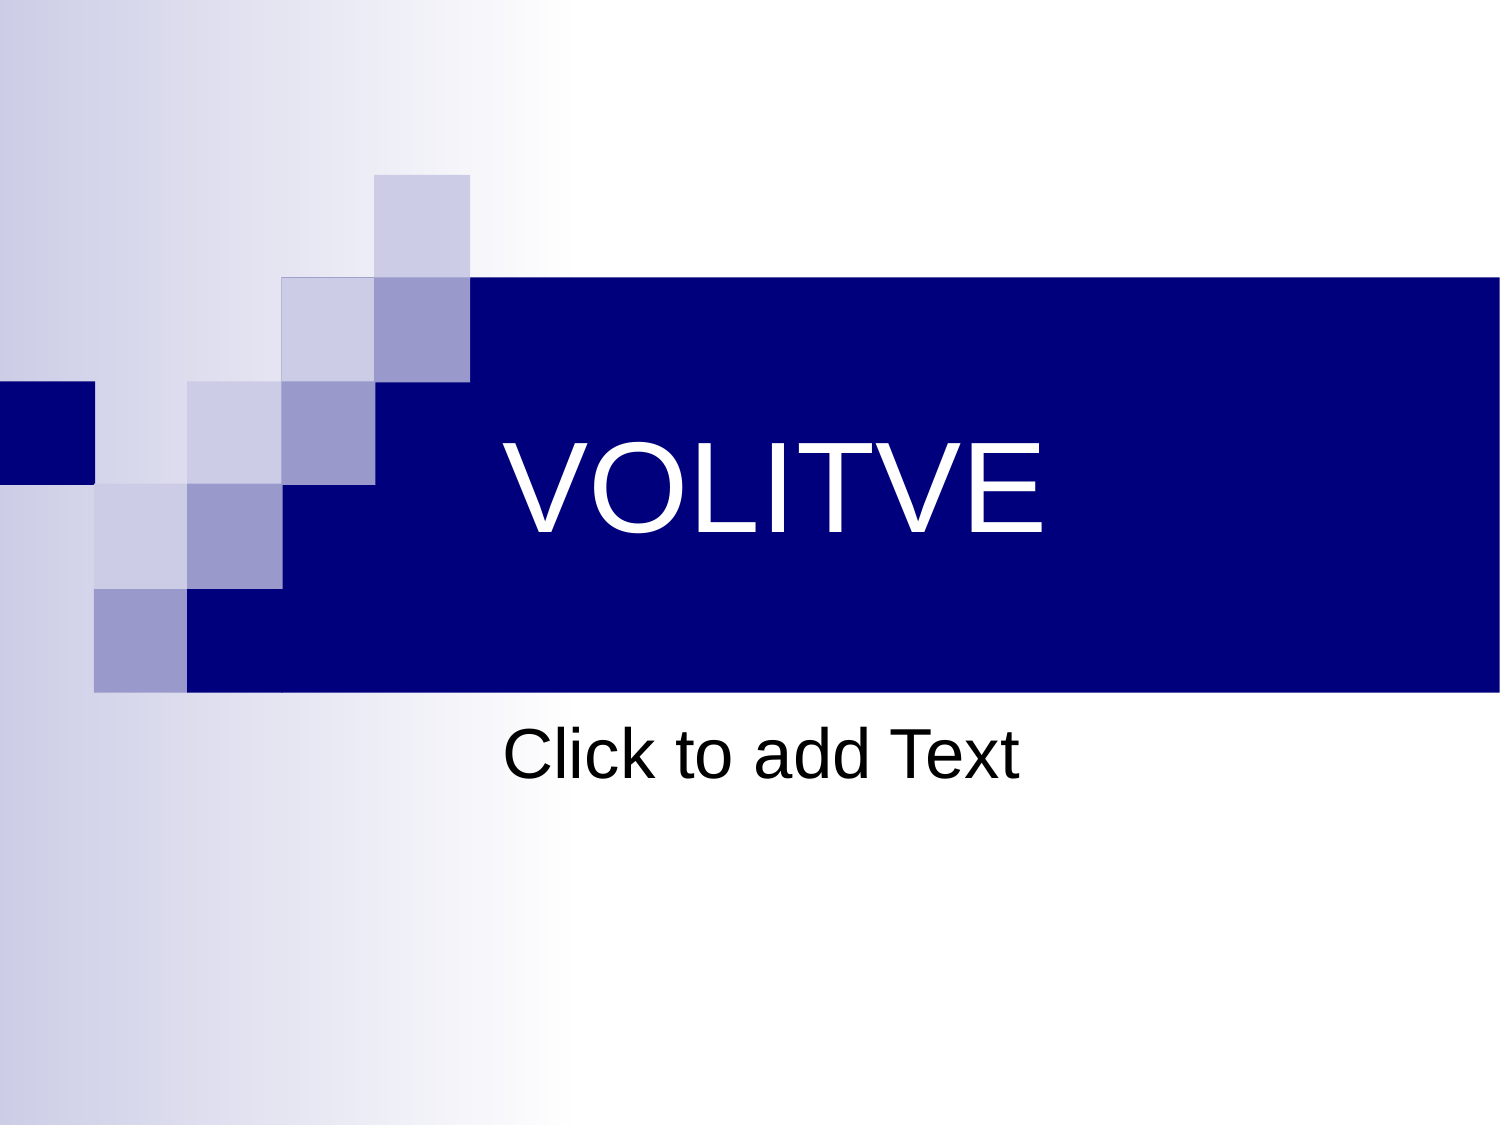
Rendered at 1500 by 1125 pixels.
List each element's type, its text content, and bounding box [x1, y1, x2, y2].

title VOLITVE [487, 299, 1475, 663]
